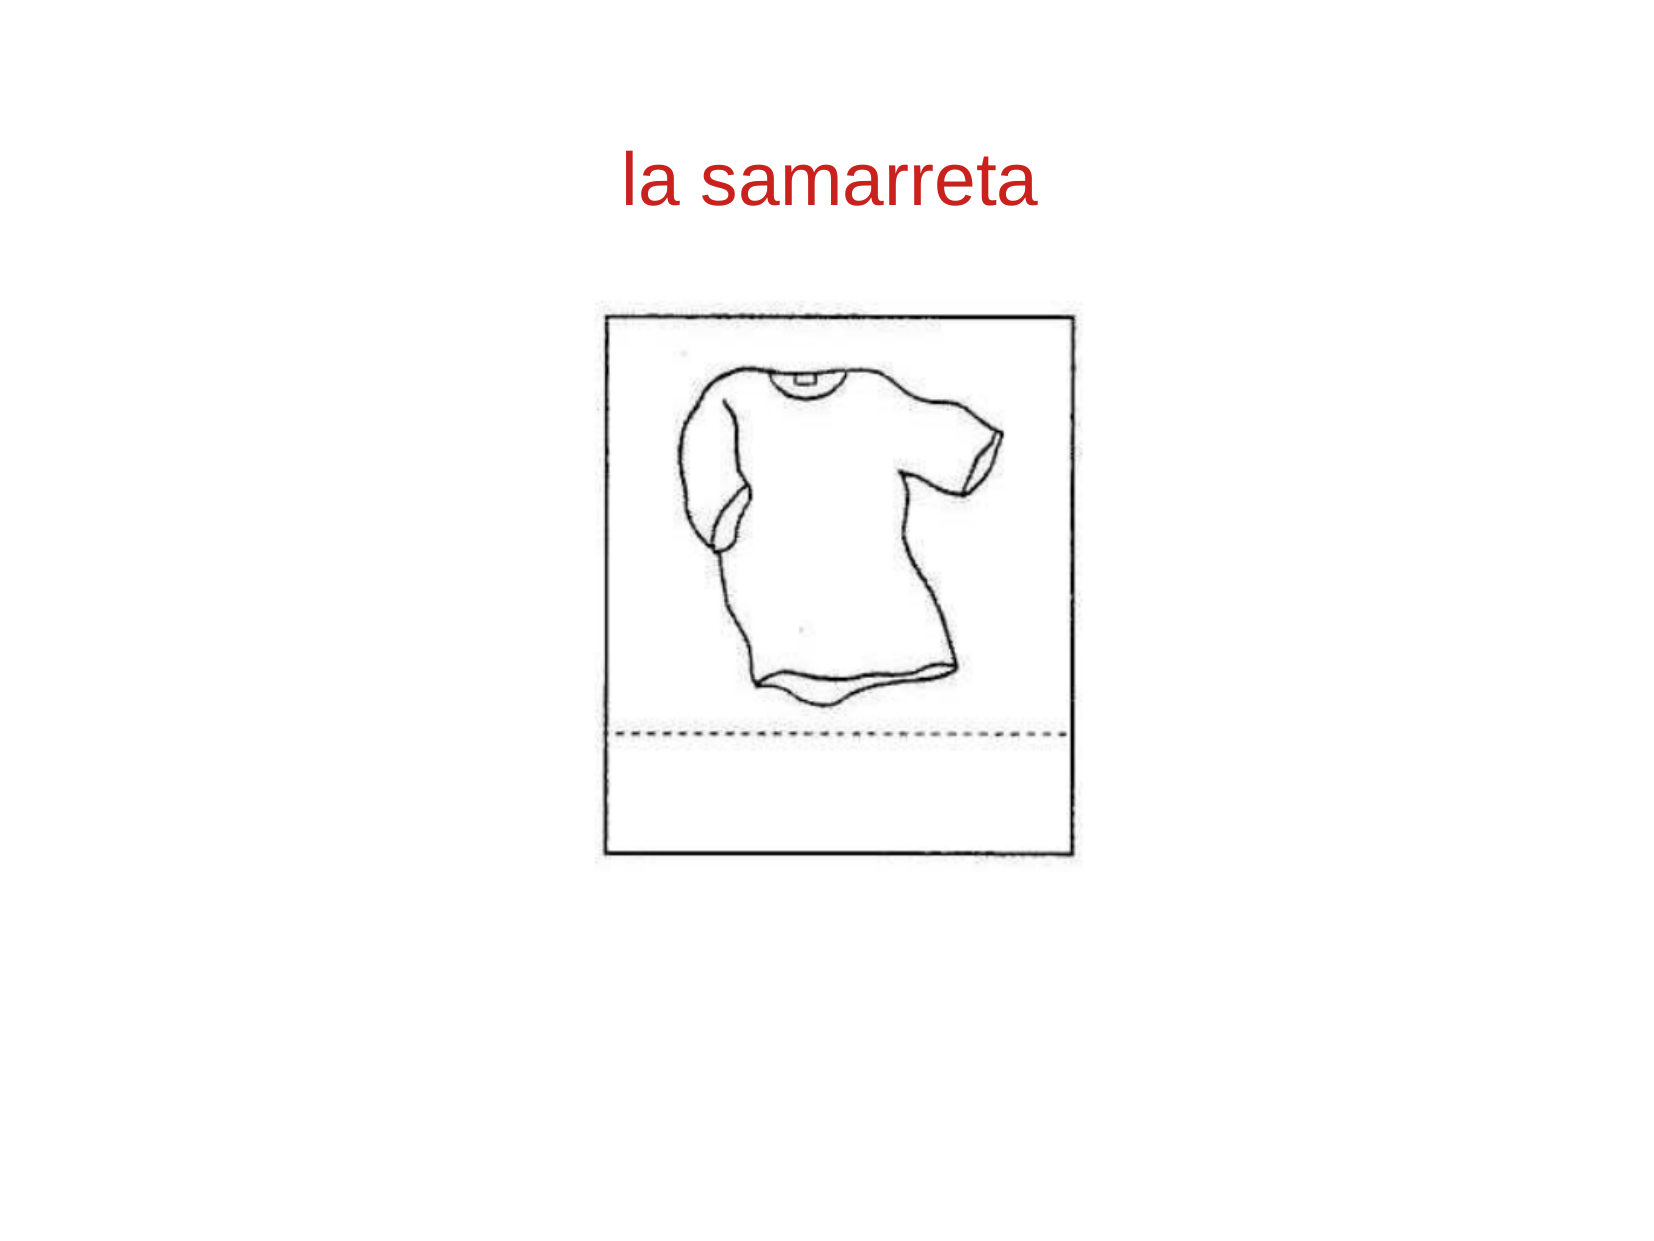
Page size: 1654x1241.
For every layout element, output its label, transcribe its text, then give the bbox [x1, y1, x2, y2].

picture [581, 291, 1094, 873]
text_box la samarreta [289, 94, 1371, 257]
